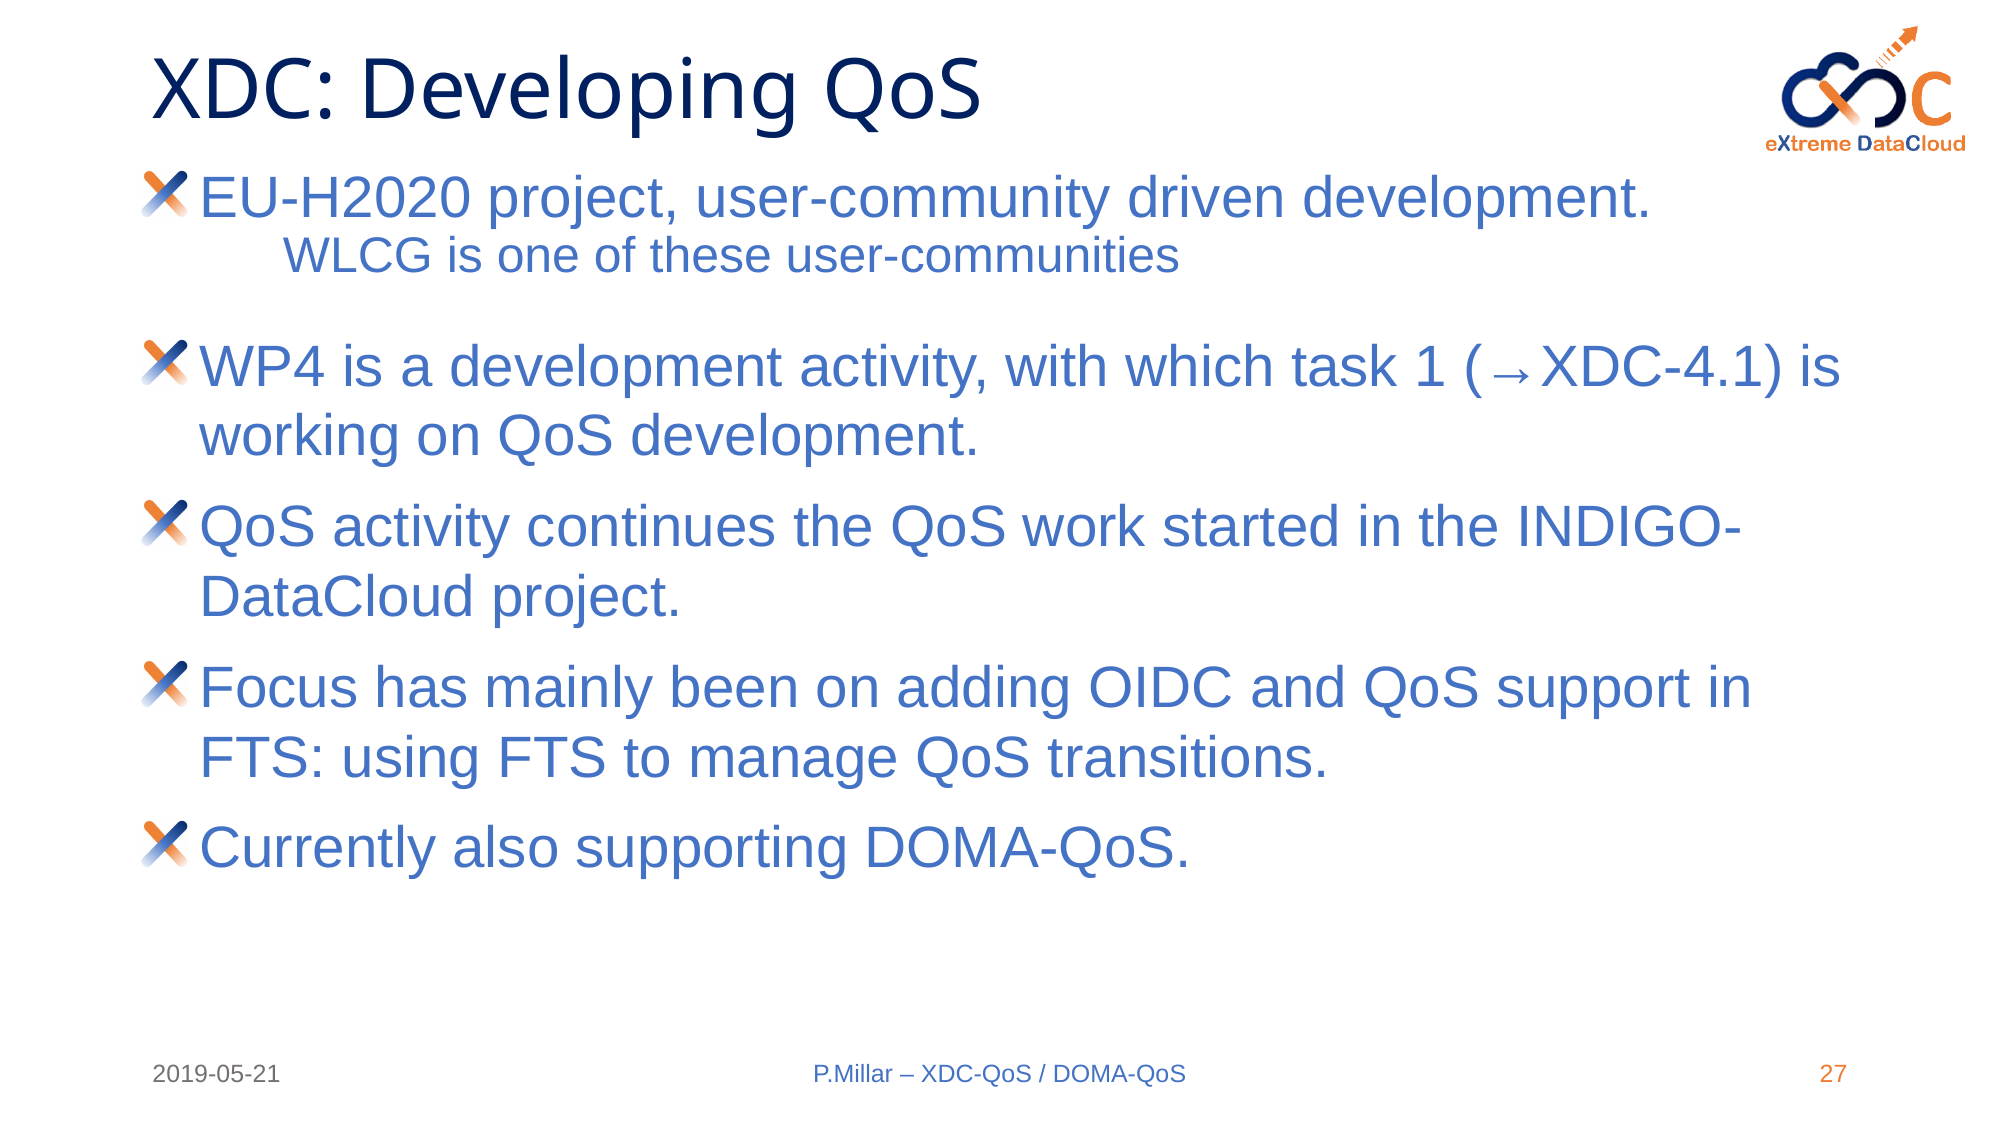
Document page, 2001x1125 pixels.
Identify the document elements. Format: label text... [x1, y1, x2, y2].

picture [1777, 18, 1985, 170]
footer P.Millar – XDC-QoS / DOMA-QoS [662, 1042, 1338, 1103]
list EU-H2020 project, user-community driven development. WLCG is one of these user-communities WP4 is a development activity, with which task 1 (→XDC-4.1) is working on QoS development. QoS activity continues the QoS work started in the INDIGO-DataCloud project. Focus has mainly been on adding OIDC and QoS support in FTS: using FTS to manage QoS transitions. Currently also supporting DOMA-QoS. [126, 151, 1905, 1017]
title XDC: Developing QoS [137, 18, 1777, 151]
slide_number 2019-05-21 [137, 1042, 588, 1103]
slide_number <number> [1412, 1042, 1863, 1103]
